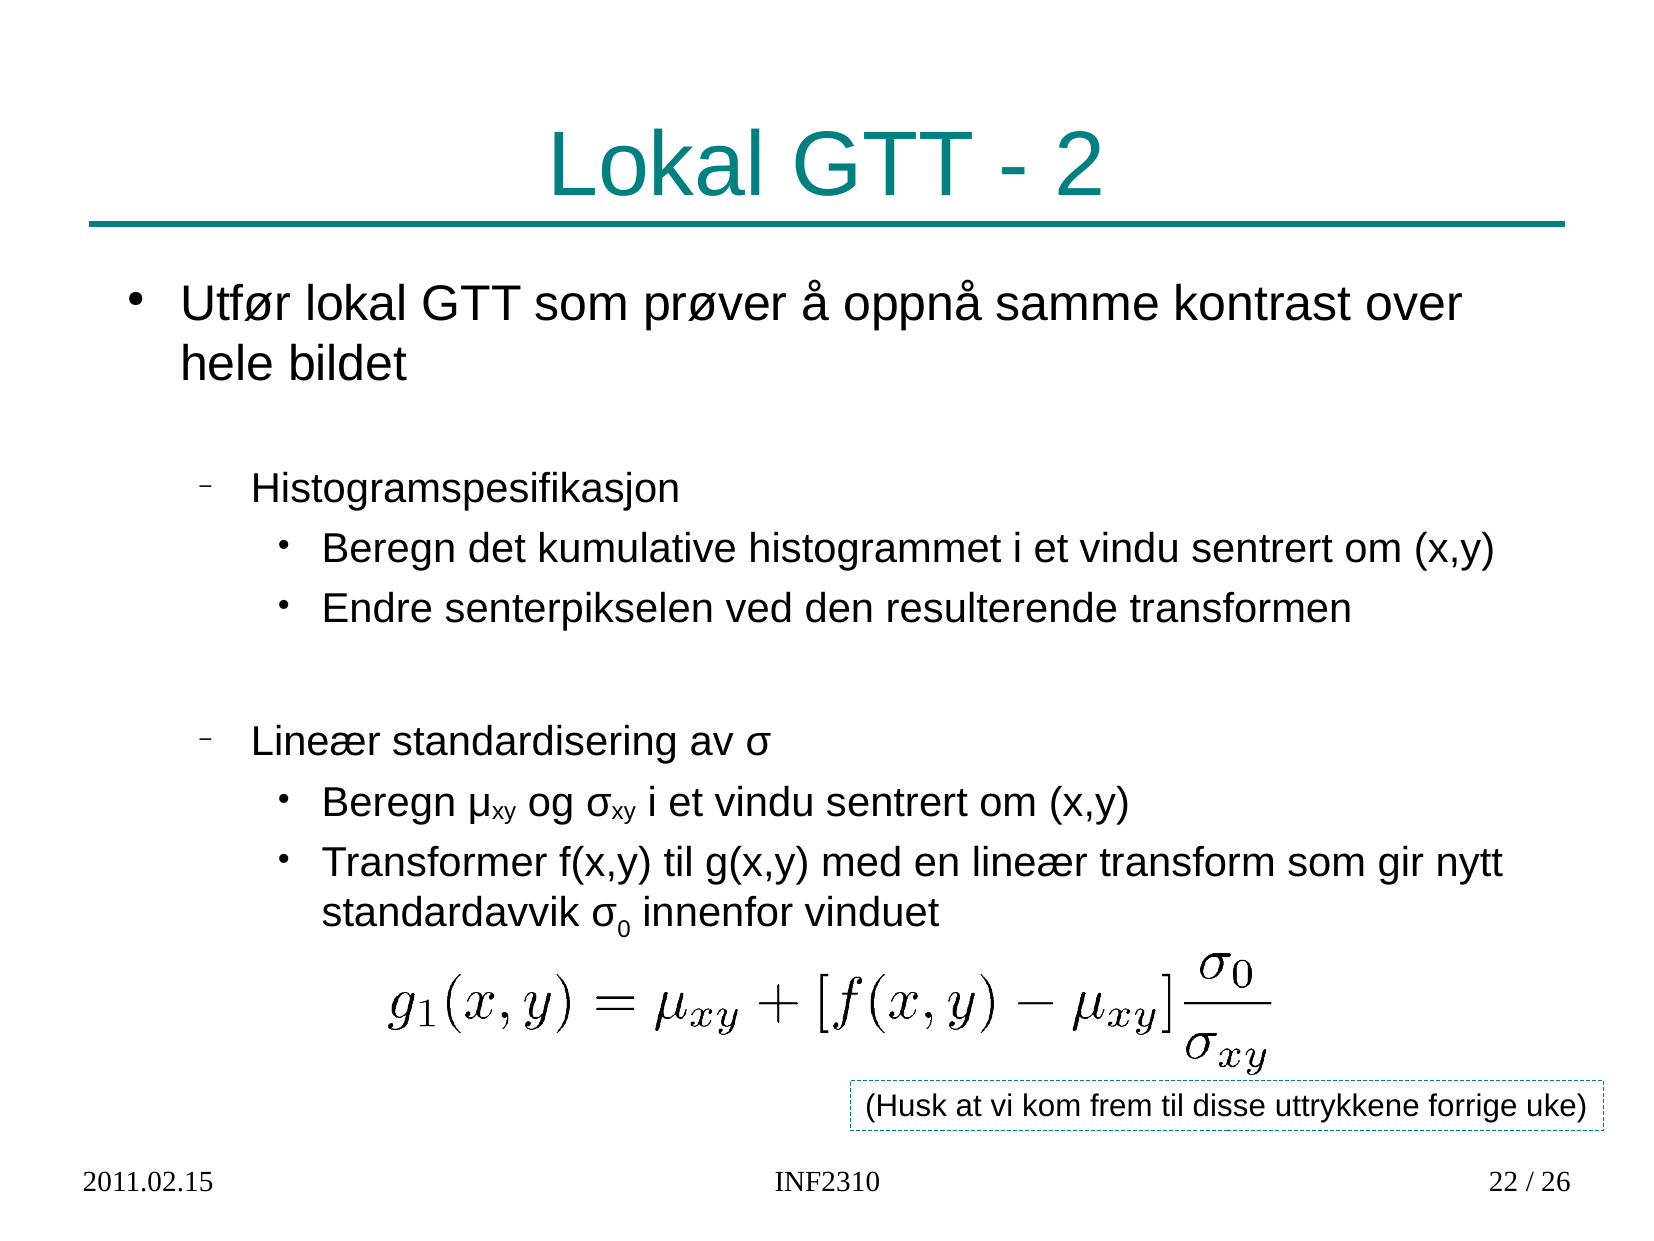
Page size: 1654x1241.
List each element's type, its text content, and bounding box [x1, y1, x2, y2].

title Lokal GTT - 2 [123, 68, 1530, 249]
list Utfør lokal GTT som prøver å oppnå samme kontrast over hele bildet Histogramspesifikasjon Beregn det kumulative histogrammet i et vindu sentrert om (x,y) Endre senterpikselen ved den resulterende transformen Lineær standardisering av σ Beregn μxy og σxy i et vindu sentrert om (x,y) Transformer f(x,y) til g(x,y) med en lineær transform som gir nytt standardavvik σ0 innenfor vinduet [94, 204, 1584, 1192]
text_box (Husk at vi kom frem til disse uttrykkene forrige uke) [850, 1080, 1586, 1131]
picture [377, 950, 1276, 1079]
